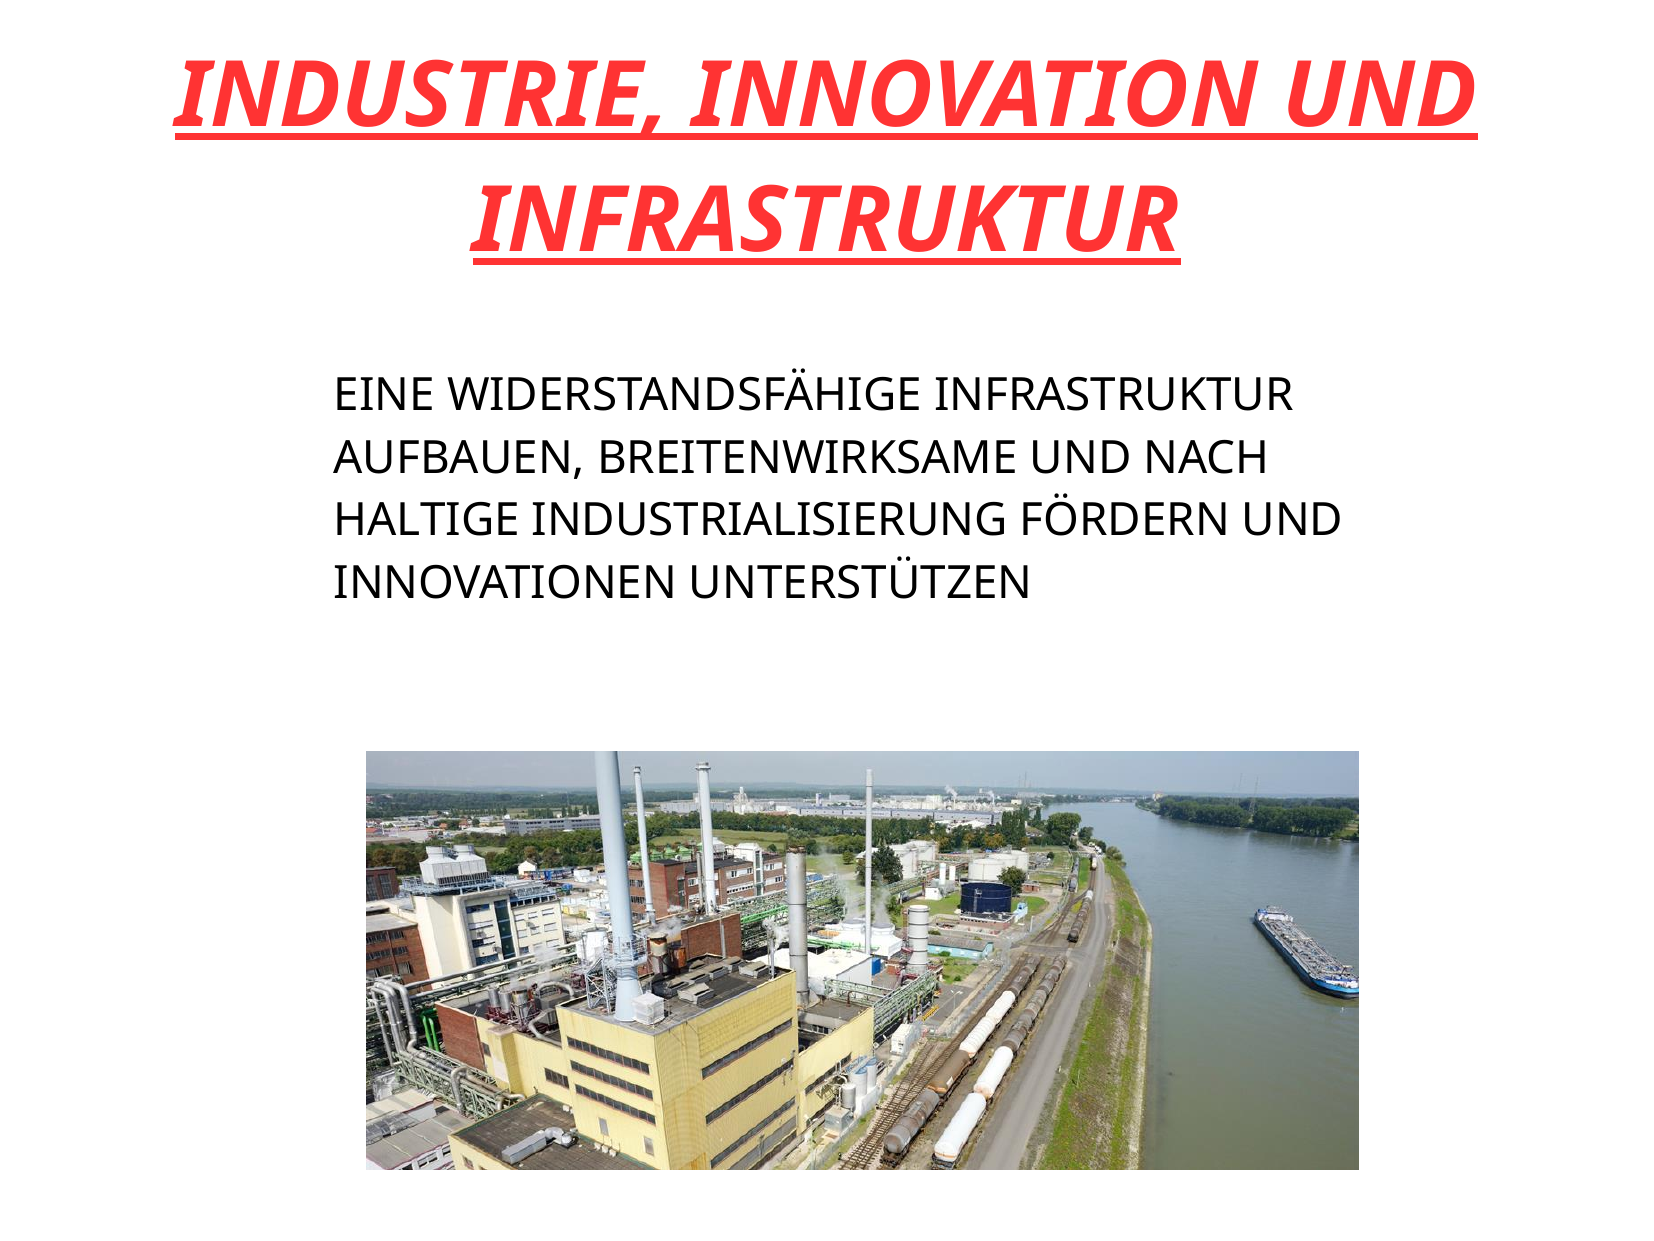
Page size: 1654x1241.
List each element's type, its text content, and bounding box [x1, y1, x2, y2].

picture [366, 751, 1359, 1170]
title INDUSTRIE, INNOVATION UND INFRASTRUKTUR [82, 5, 1571, 301]
text_box EINE WIDERSTANDSFÄHIGE INFRASTRUKTUR AUFBAUEN, BREITENWIRKSAME UND NACH­HALTIGE INDUSTRIALISIERUNG FÖRDERN UND INNOVATIONEN UNTERSTÜTZEN [318, 354, 1441, 685]
